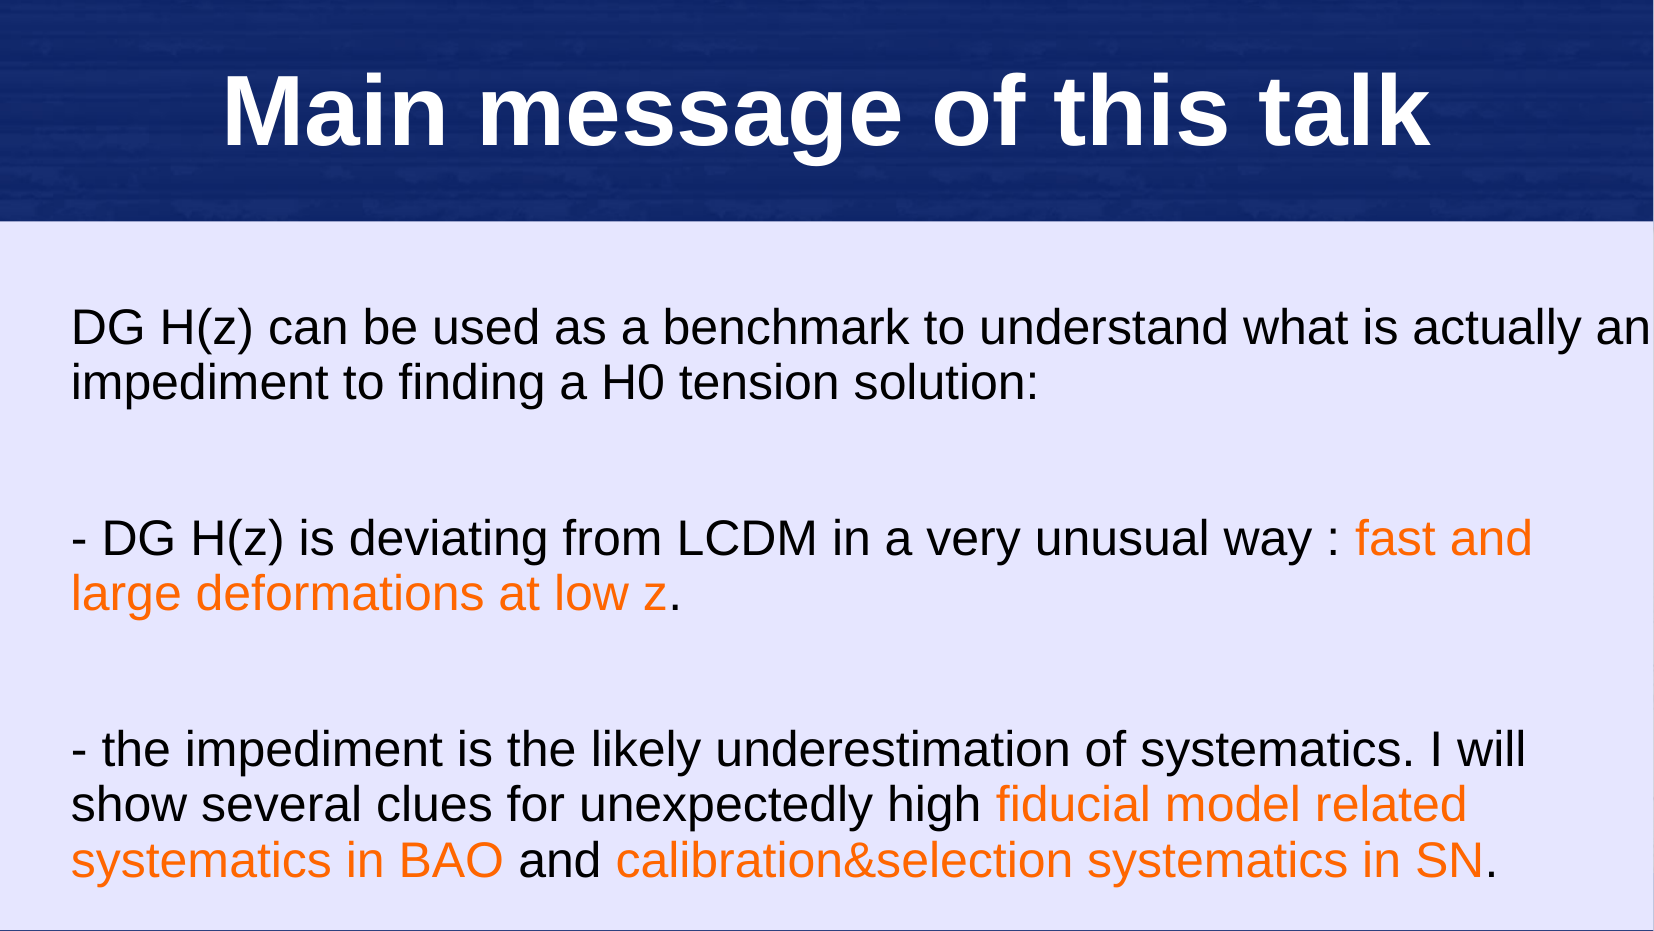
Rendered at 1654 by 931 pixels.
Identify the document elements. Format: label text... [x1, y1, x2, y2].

chart [789, 484, 909, 530]
picture [0, 0, 1654, 221]
list DG H(z) can be used as a benchmark to understand what is actually an impediment to finding a H0 tension solution: - DG H(z) is deviating from LCDM in a very unusual way : fast and large deformations at low z. - the impediment is the likely underestimation of systematics. I will show several clues for unexpectedly high fiducial model related systematics in BAO and calibration&selection systematics in SN. [0, 221, 1654, 931]
title Main message of this talk [82, 8, 1571, 213]
